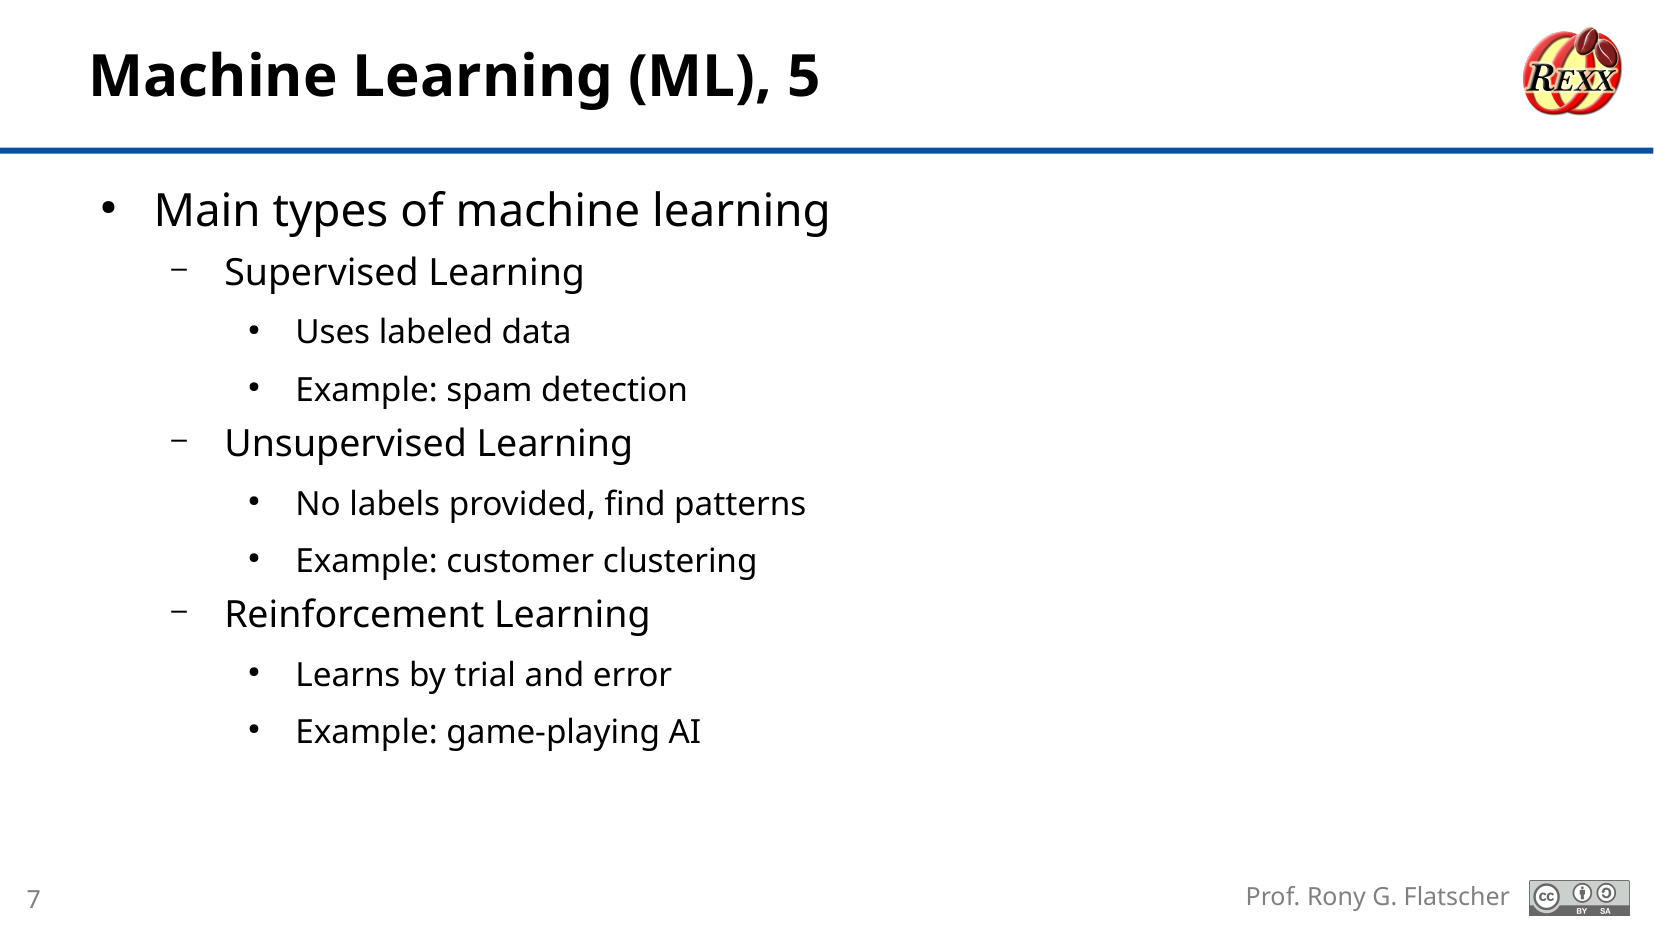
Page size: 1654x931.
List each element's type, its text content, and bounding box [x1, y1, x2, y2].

list Main types of machine learning Supervised Learning Uses labeled data Example: spam detection Unsupervised Learning No labels provided, find patterns Example: customer clustering Reinforcement Learning Learns by trial and error Example: game-playing AI [82, 177, 1631, 857]
title Machine Learning (ML), 5 [29, 0, 1654, 148]
